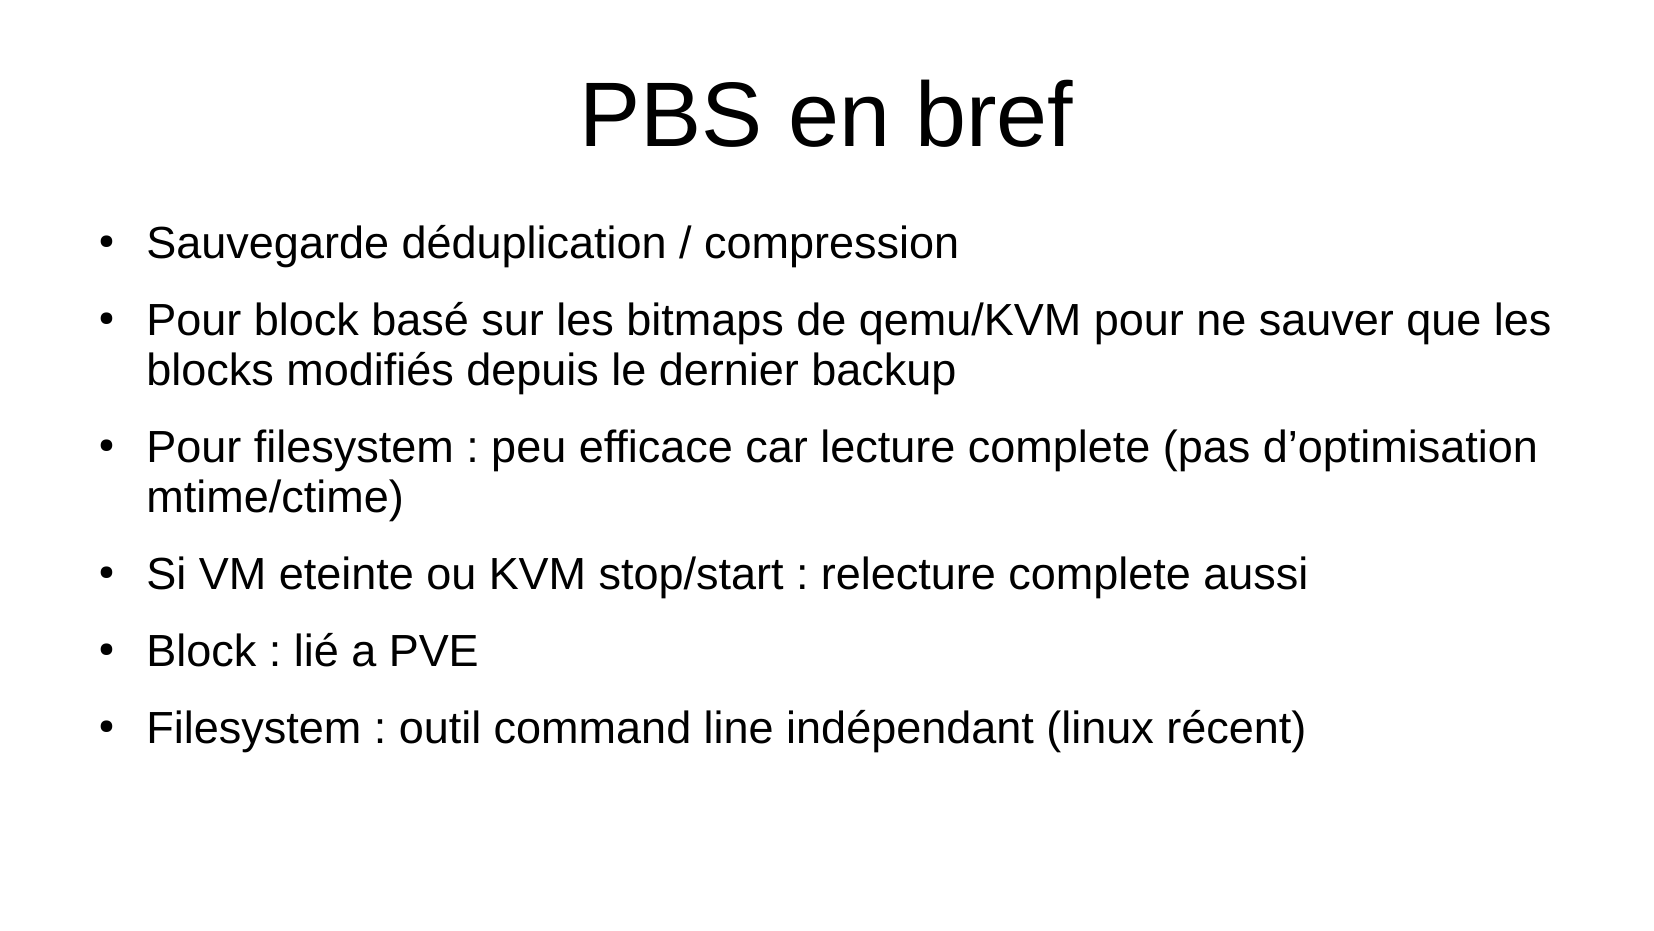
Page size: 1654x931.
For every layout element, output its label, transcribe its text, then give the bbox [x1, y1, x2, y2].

title PBS en bref [82, 37, 1571, 193]
list Sauvegarde déduplication / compression Pour block basé sur les bitmaps de qemu/KVM pour ne sauver que les blocks modifiés depuis le dernier backup Pour filesystem : peu efficace car lecture complete (pas d’optimisation mtime/ctime) Si VM eteinte ou KVM stop/start : relecture complete aussi Block : lié a PVE Filesystem : outil command line indépendant (linux récent) [82, 217, 1571, 758]
